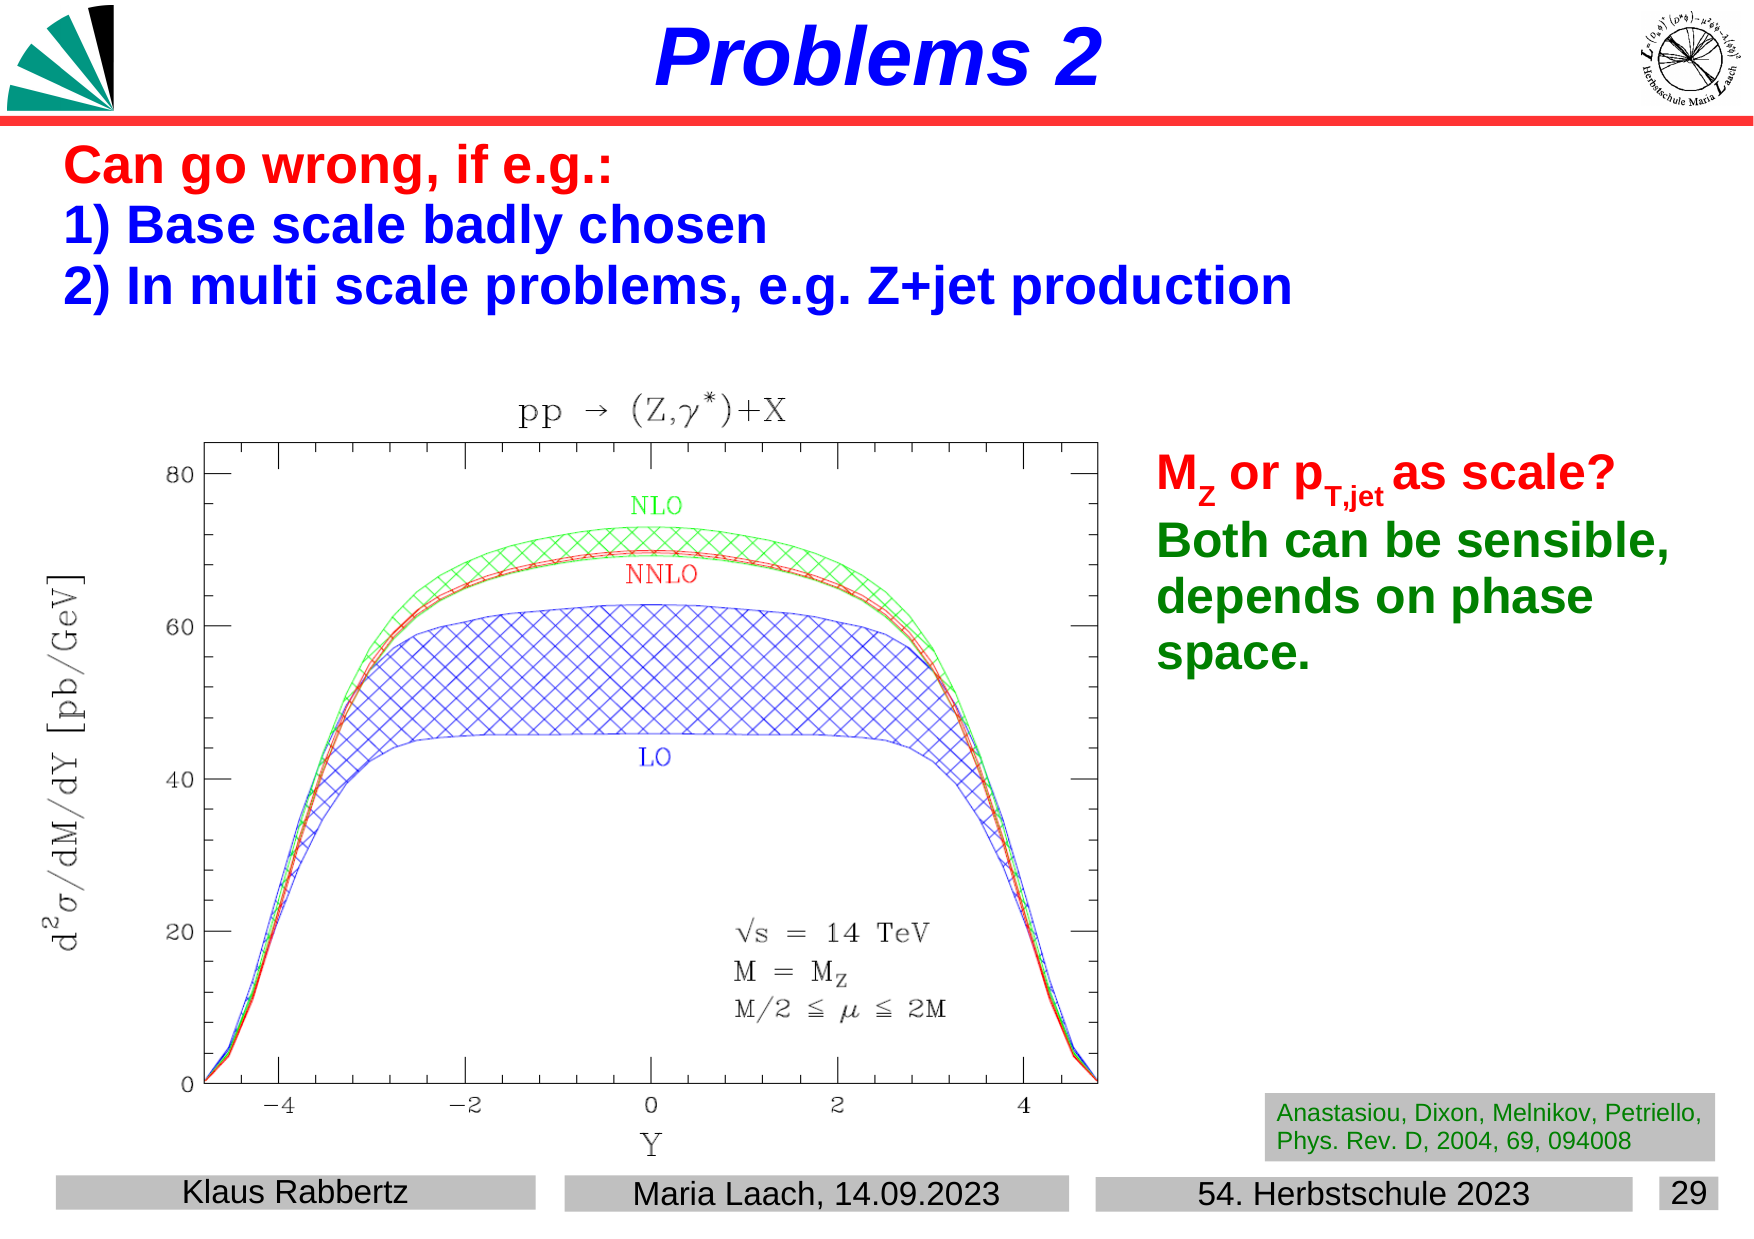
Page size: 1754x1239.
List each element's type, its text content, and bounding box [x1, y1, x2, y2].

picture [1641, 11, 1741, 106]
picture [35, 385, 1110, 1165]
text_box Anastasiou, Dixon, Melnikov, Petriello, Phys. Rev. D, 2004, 69, 094008 [1264, 1093, 1716, 1162]
title Problems 2 [129, 0, 1627, 114]
picture [7, 5, 114, 112]
text_box Can go wrong, if e.g.: 1) Base scale badly chosen 2) In multi scale problems, e.g. Z+jet production [51, 128, 1308, 384]
text_box MZ or pT,jet as scale? Both can be sensible, depends on phase space. [1144, 438, 1724, 688]
